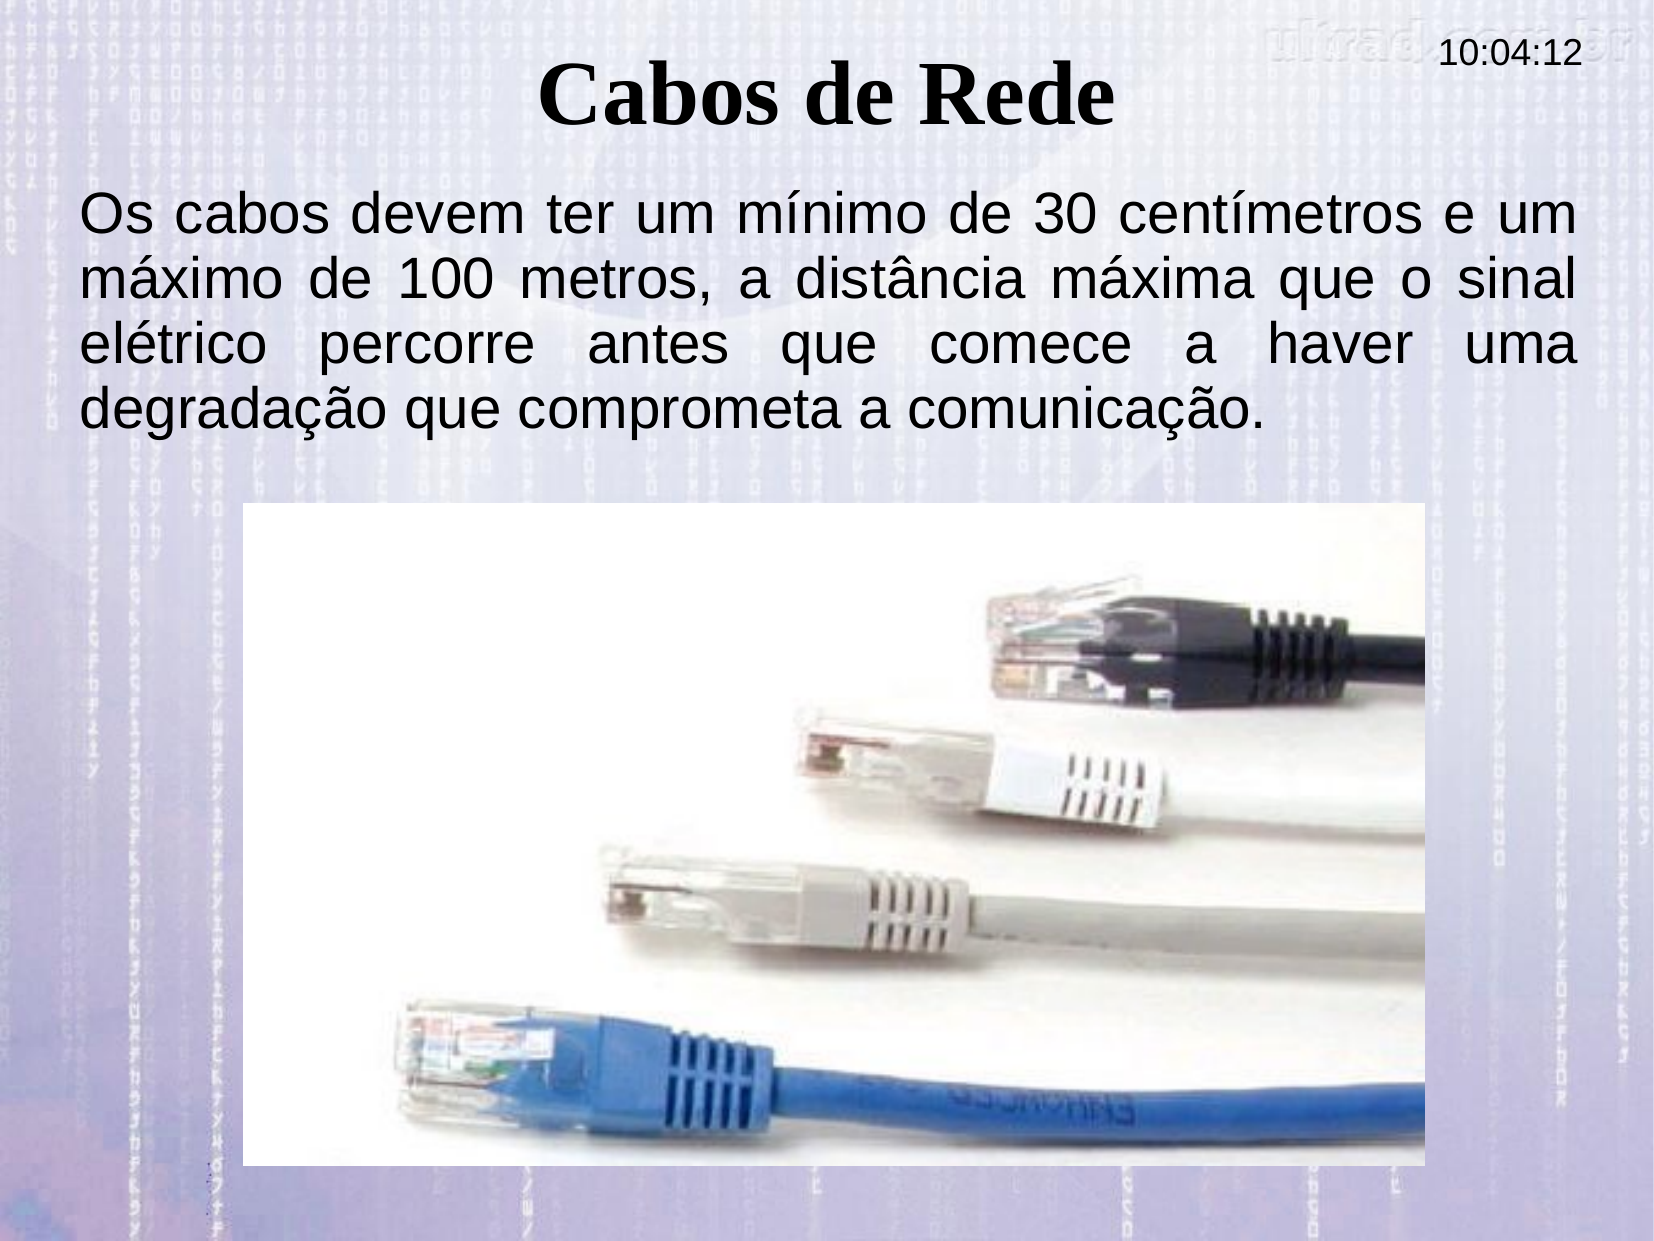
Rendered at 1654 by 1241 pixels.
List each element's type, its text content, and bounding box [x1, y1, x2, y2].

text_box 09:49:09 [1423, 23, 1631, 94]
text_box Cabos de Rede [29, 35, 1625, 171]
picture [0, 0, 1654, 1241]
text_box Os cabos devem ter um mínimo de 30 centímetros e um máximo de 100 metros, a distância máxima que o sinal elétrico percorre antes que comece a haver uma degradação que comprometa a comunicação. [64, 173, 1595, 567]
